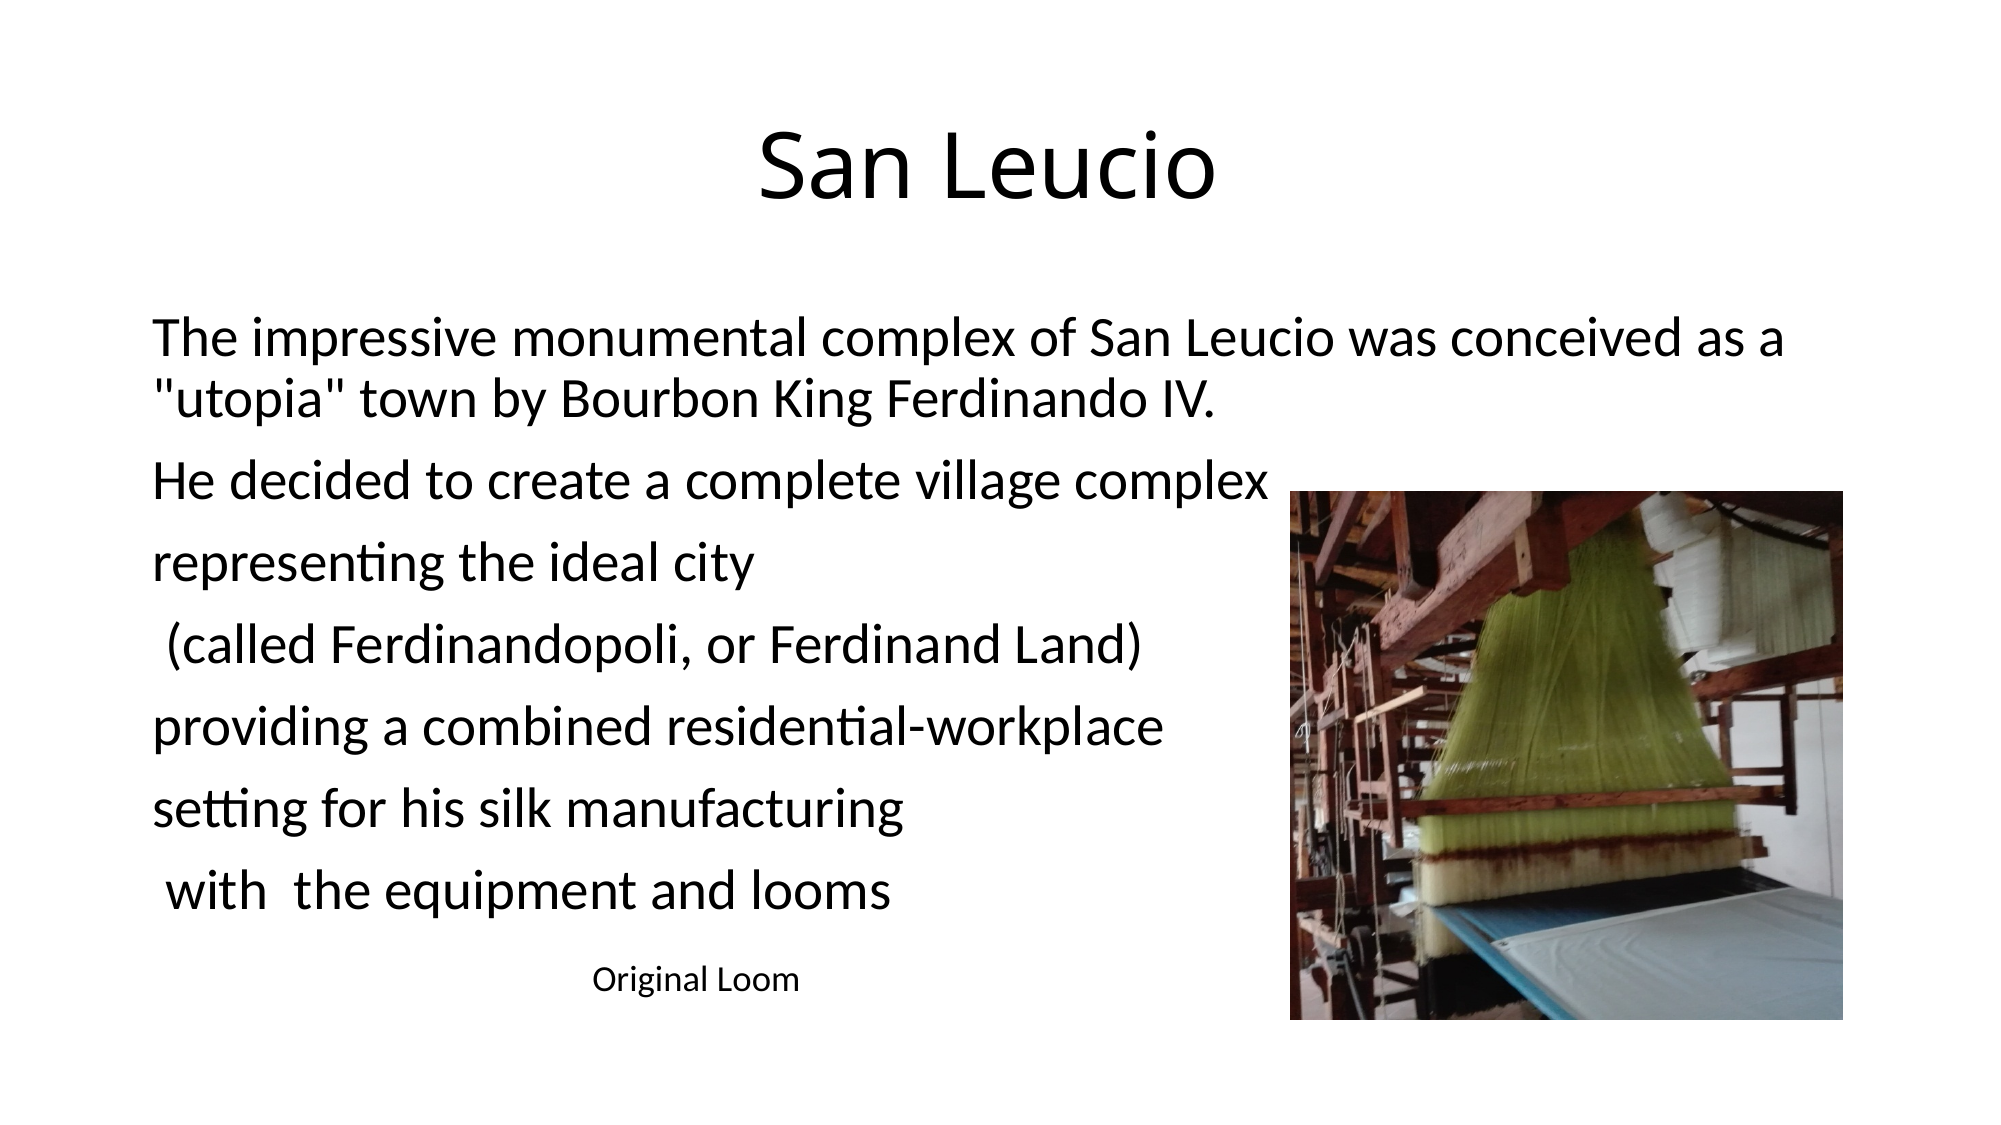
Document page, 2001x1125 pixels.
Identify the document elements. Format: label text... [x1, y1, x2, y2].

list The impressive monumental complex of San Leucio was conceived as a "utopia" town by Bourbon King Ferdinando IV. He decided to create a complete village complex representing the ideal city (called Ferdinandopoli, or Ferdinand Land) providing a combined residential-workplace setting for his silk manufacturing with the equipment and looms Original Loom [137, 299, 1863, 1014]
title San Leucio [137, 59, 1863, 278]
picture [1290, 491, 1843, 1020]
